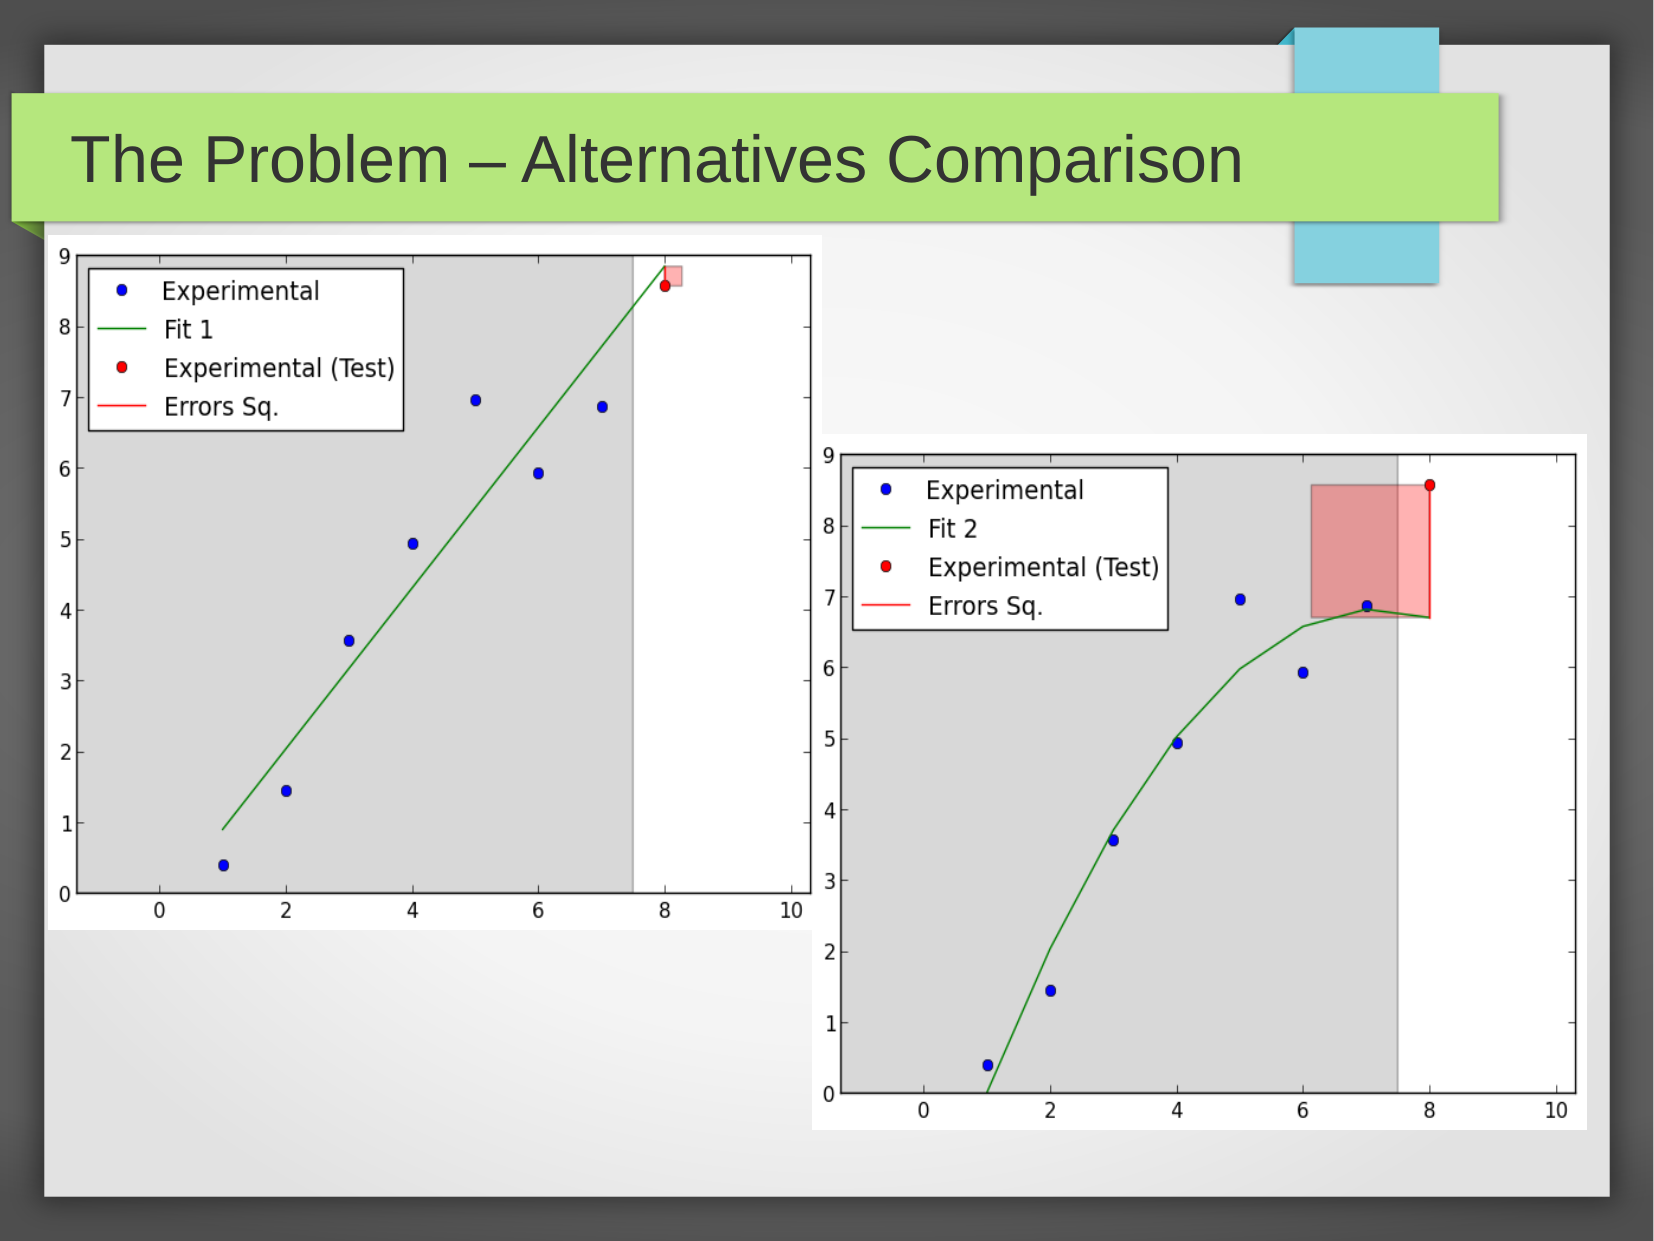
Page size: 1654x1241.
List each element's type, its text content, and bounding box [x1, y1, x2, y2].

picture [0, 0, 1654, 1241]
title The Problem – Alternatives Comparison [70, 106, 1591, 213]
